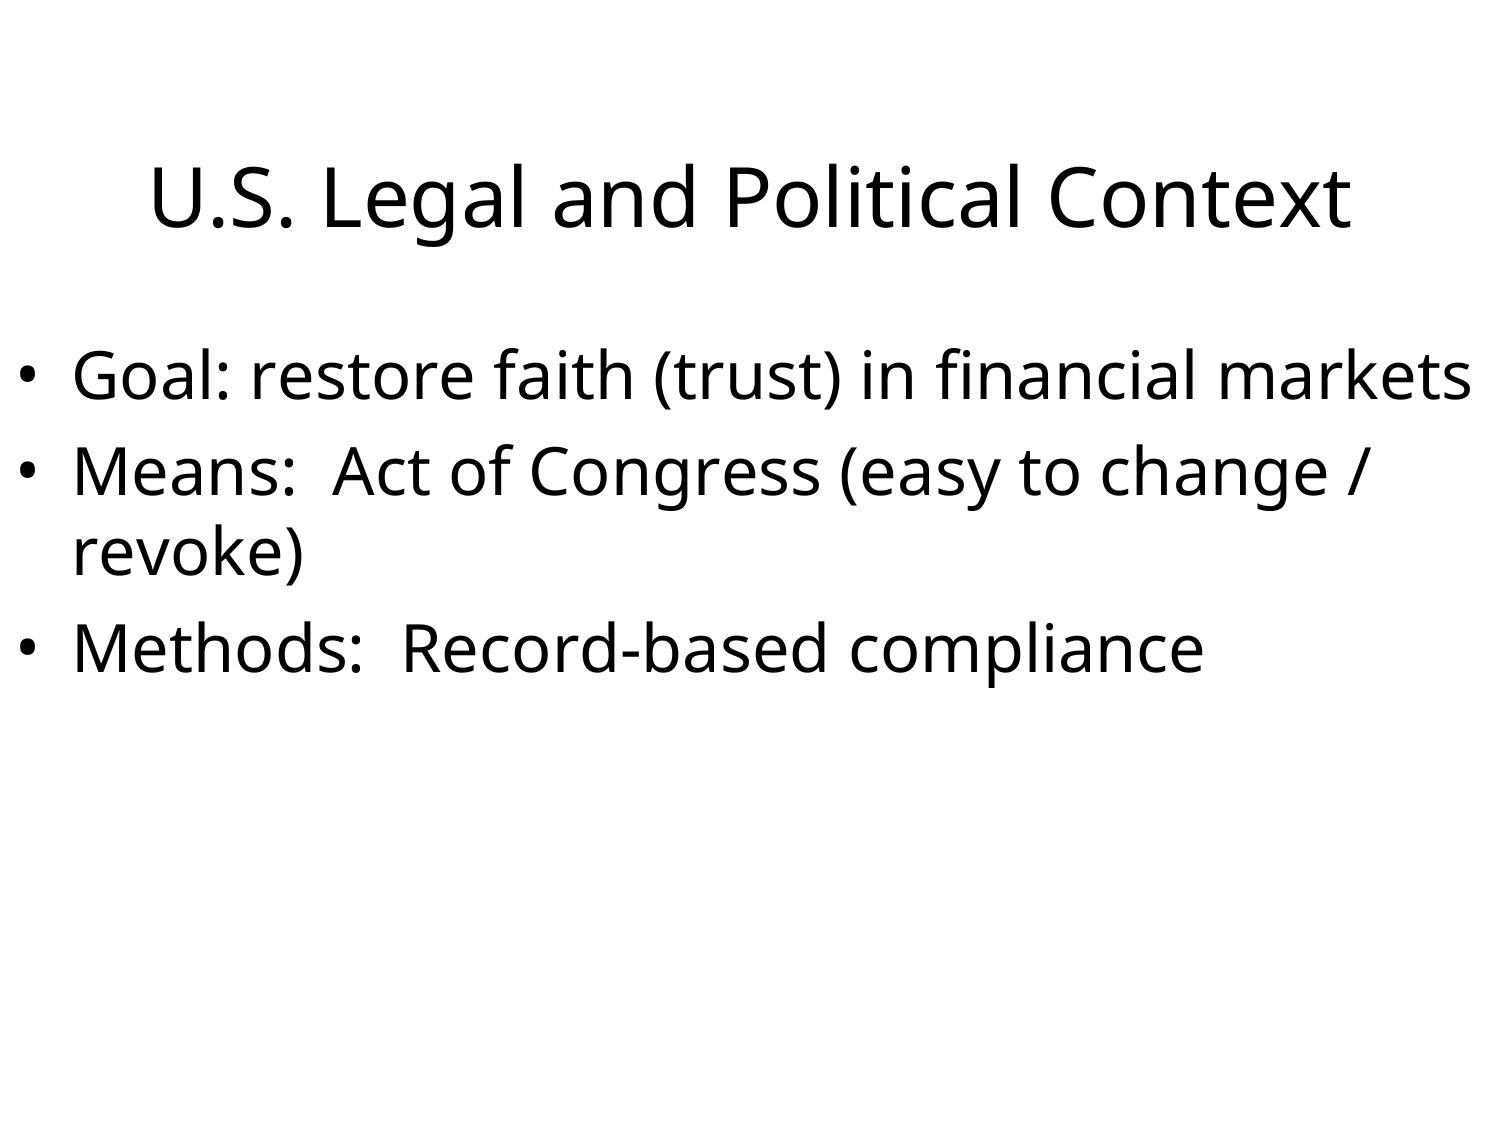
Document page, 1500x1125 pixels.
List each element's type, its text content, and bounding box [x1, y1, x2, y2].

list Goal: restore faith (trust) in financial markets Means: Act of Congress (easy to change / revoke) Methods: Record-based compliance [0, 324, 1500, 1001]
title U.S. Legal and Political Context [112, 99, 1388, 288]
